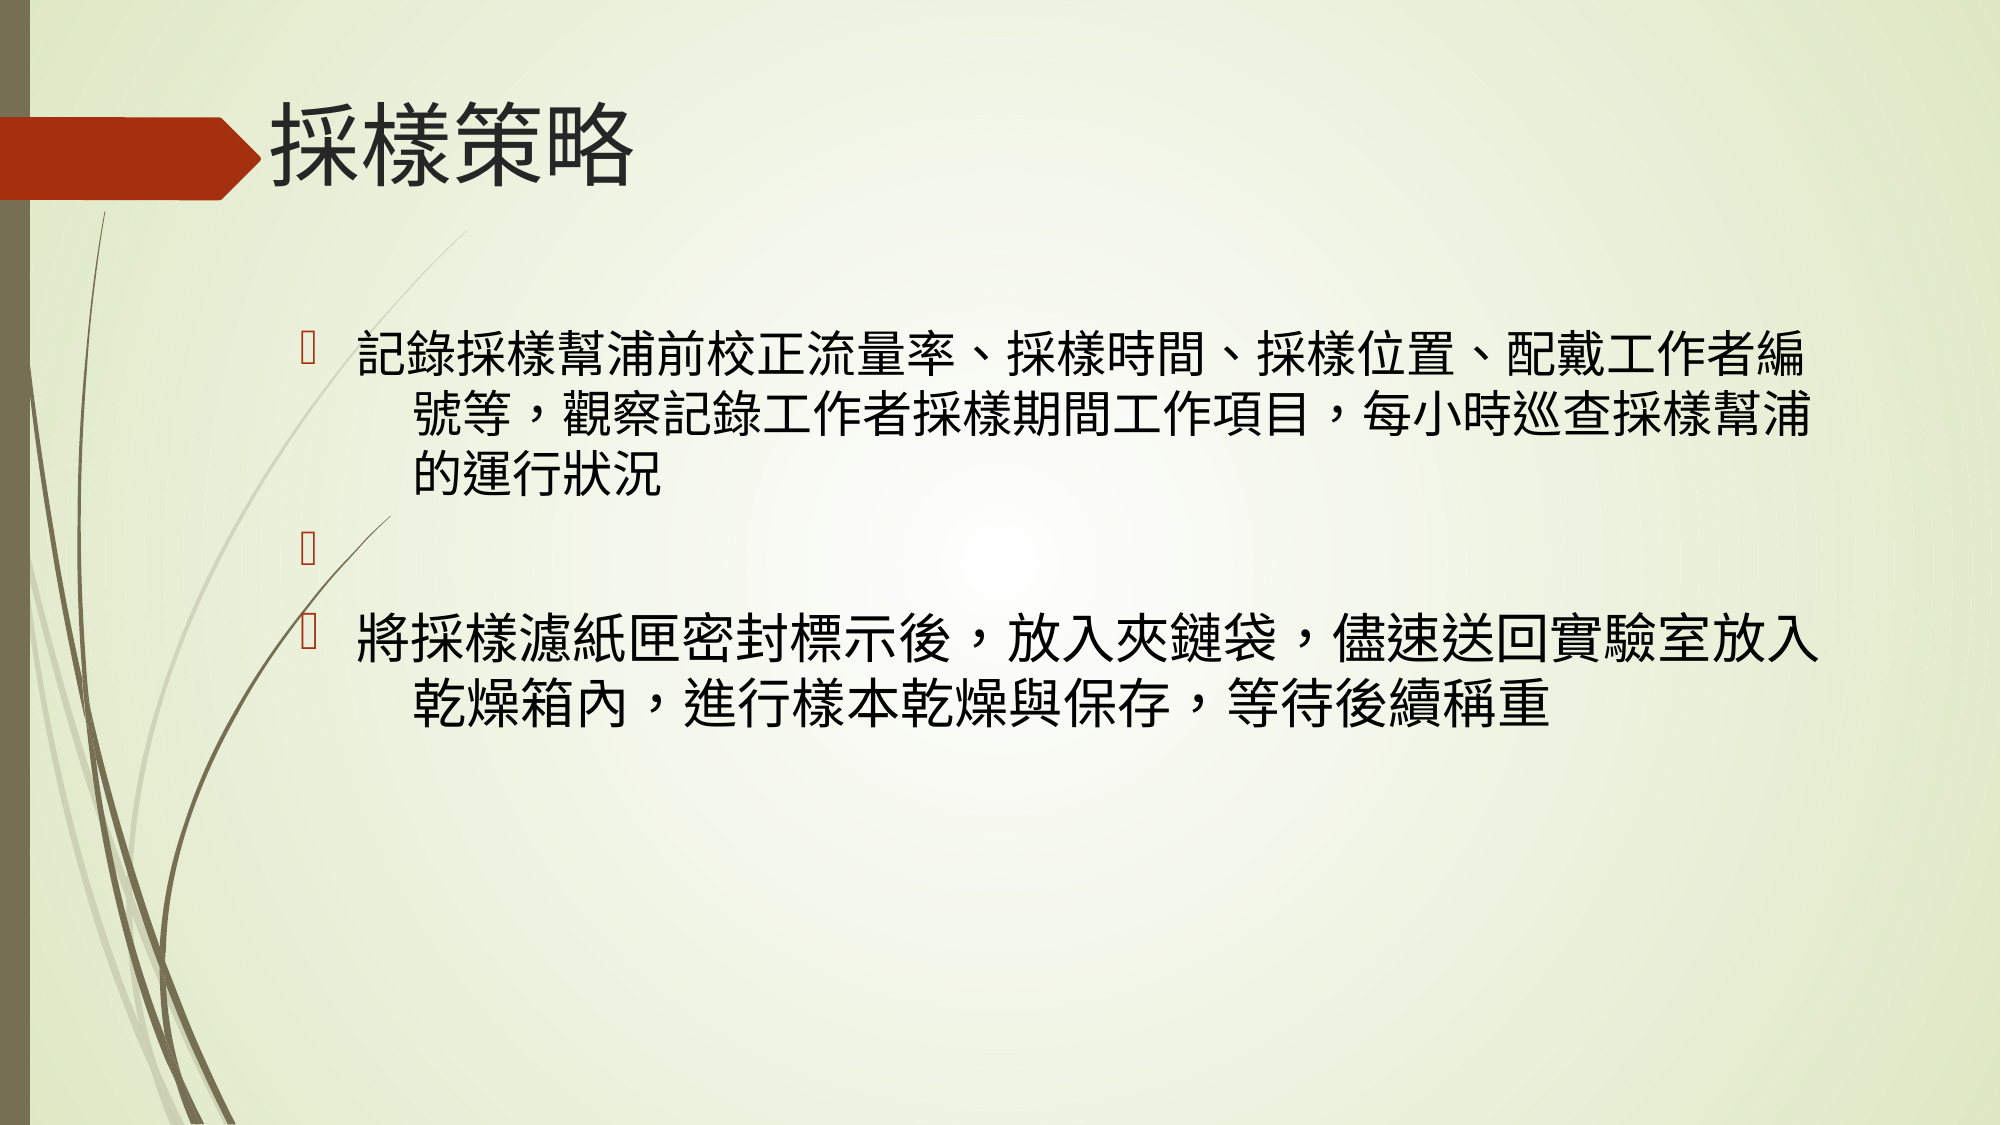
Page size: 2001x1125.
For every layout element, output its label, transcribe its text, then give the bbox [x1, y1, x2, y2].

list 記錄採樣幫浦前校正流量率、採樣時間、採樣位置、配戴工作者編號等，觀察記錄工作者採樣期間工作項目，每小時巡查採樣幫浦的運行狀況 將採樣濾紙匣密封標示後，放入夾鏈袋，儘速送回實驗室放入乾燥箱內，進行樣本乾燥與保存，等待後續稱重 [284, 315, 1868, 977]
title 採樣策略 [253, 80, 1716, 291]
